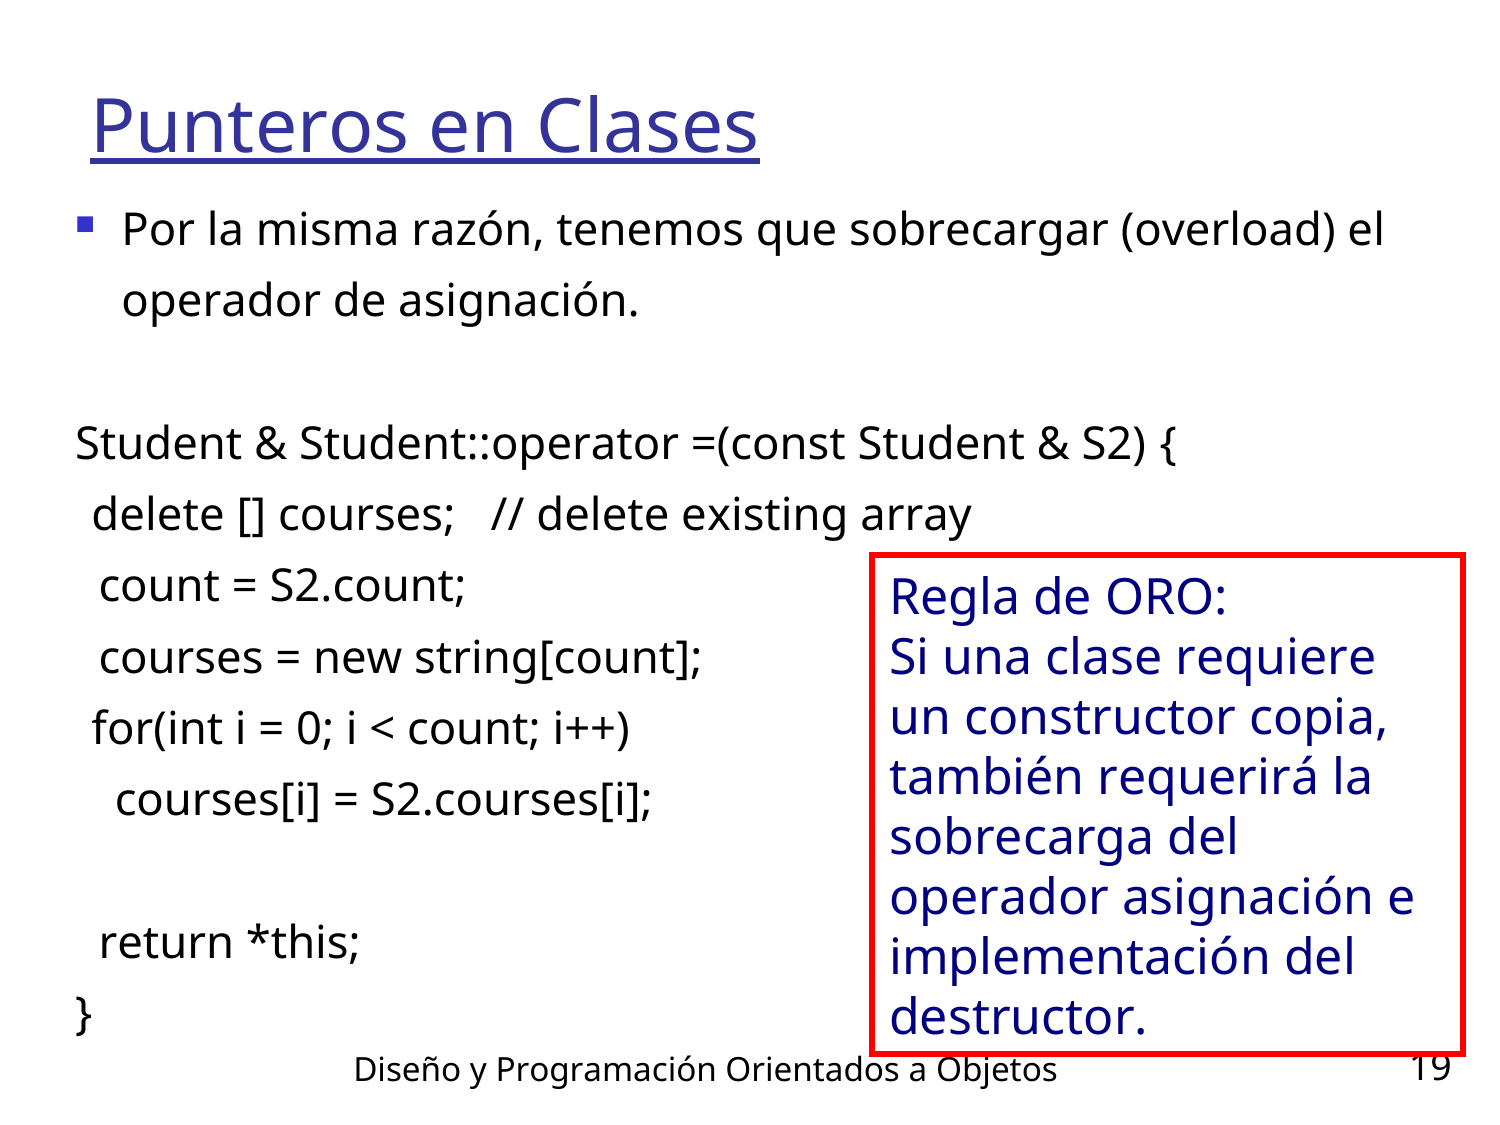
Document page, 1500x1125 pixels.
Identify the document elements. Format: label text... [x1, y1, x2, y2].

list Por la misma razón, tenemos que sobrecargar (overload) el operador de asignación. Student & Student::operator =(const Student & S2)‏ { delete [] courses; // delete existing array count = S2.count; courses = new string[count]; for(int i = 0; i < count; i++)‏ courses[i] = S2.courses[i]; return *this; } [75, 187, 1462, 1051]
title Punteros en Clases [75, 19, 1466, 182]
text_box Regla de ORO: Si una clase requiere un constructor copia, también requerirá la sobrecarga del operador asignación e implementación del destructor. [872, 554, 1463, 1055]
